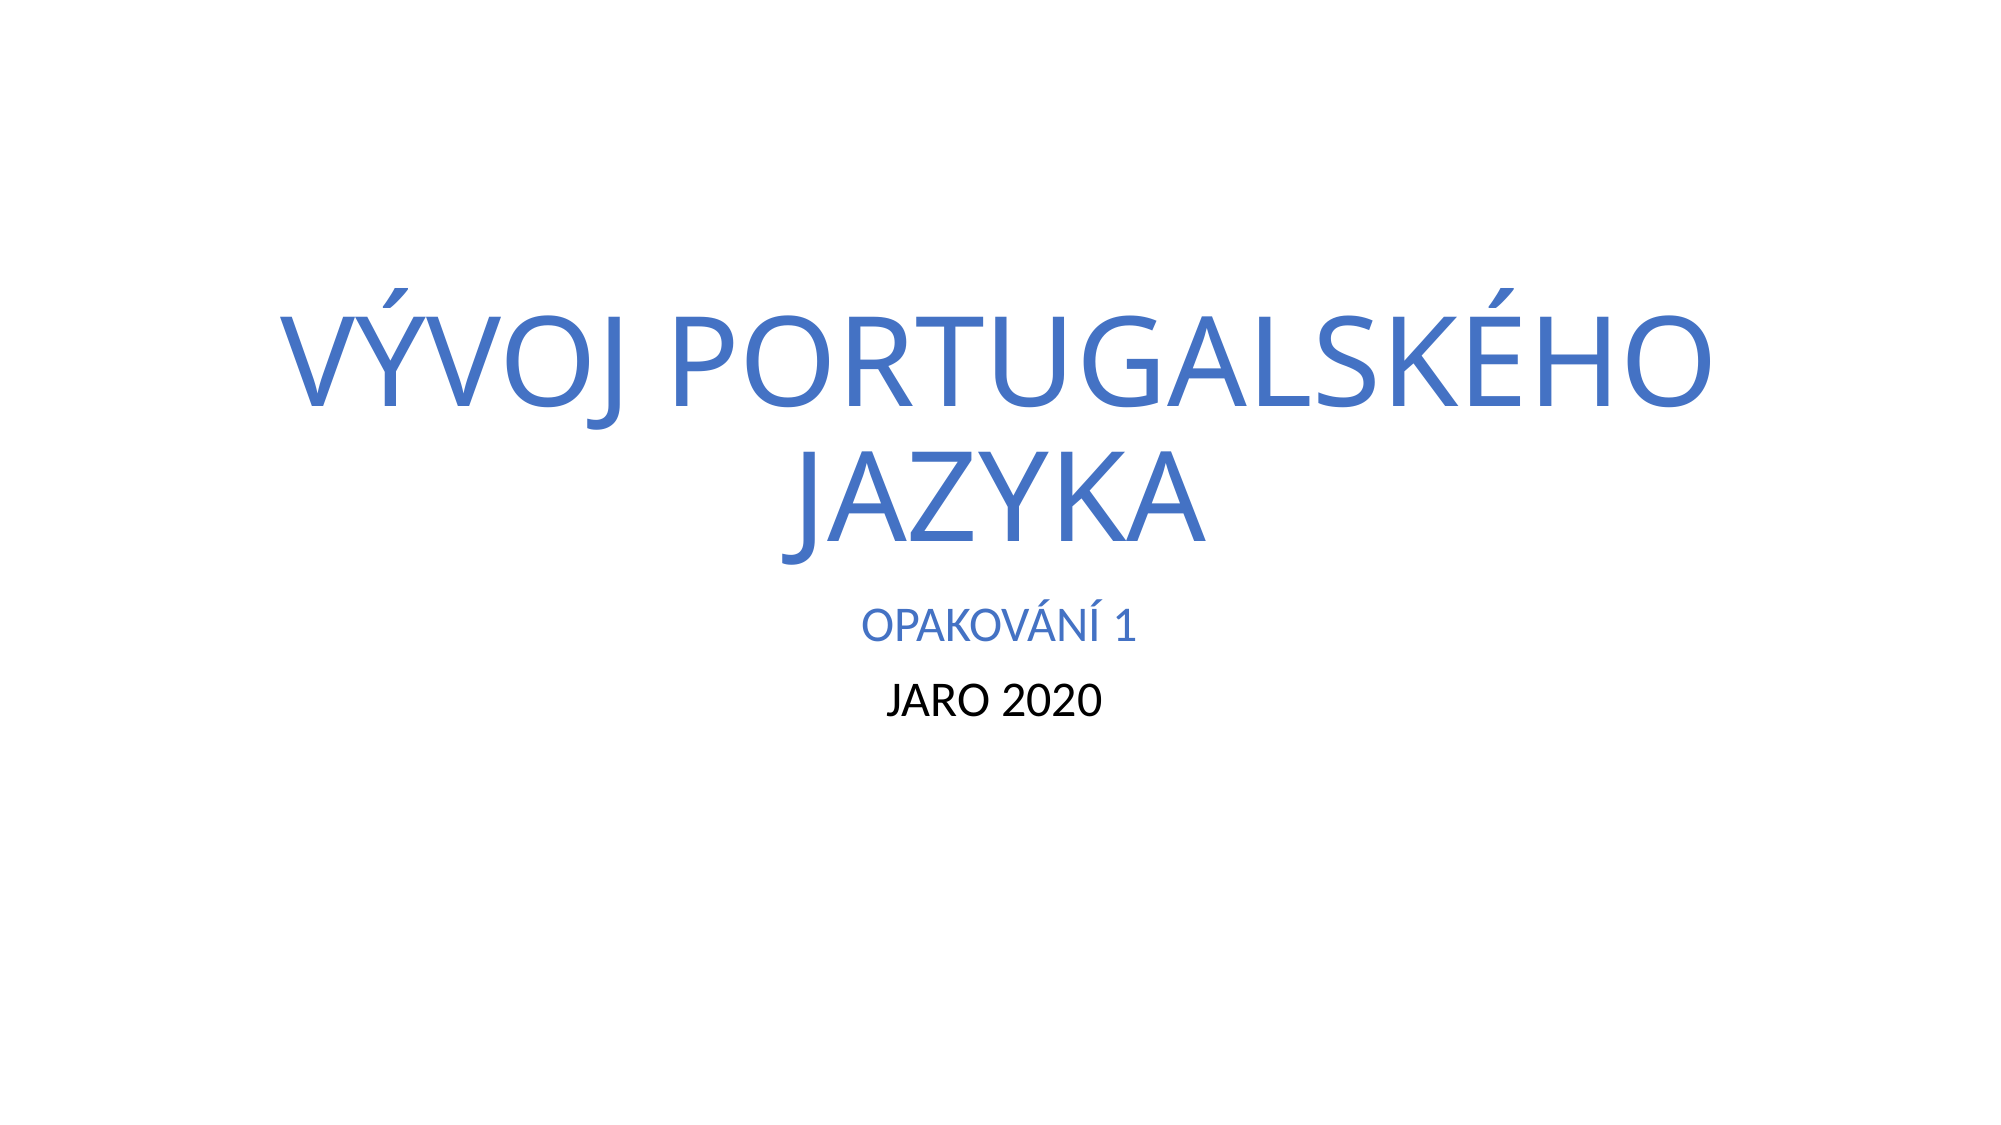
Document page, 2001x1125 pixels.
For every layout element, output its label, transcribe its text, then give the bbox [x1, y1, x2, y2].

subtitle OPAKOVÁNÍ 1 JARO 2020 [249, 590, 1750, 863]
title VÝVOJ PORTUGALSKÉHO JAZYKA [249, 184, 1750, 576]
